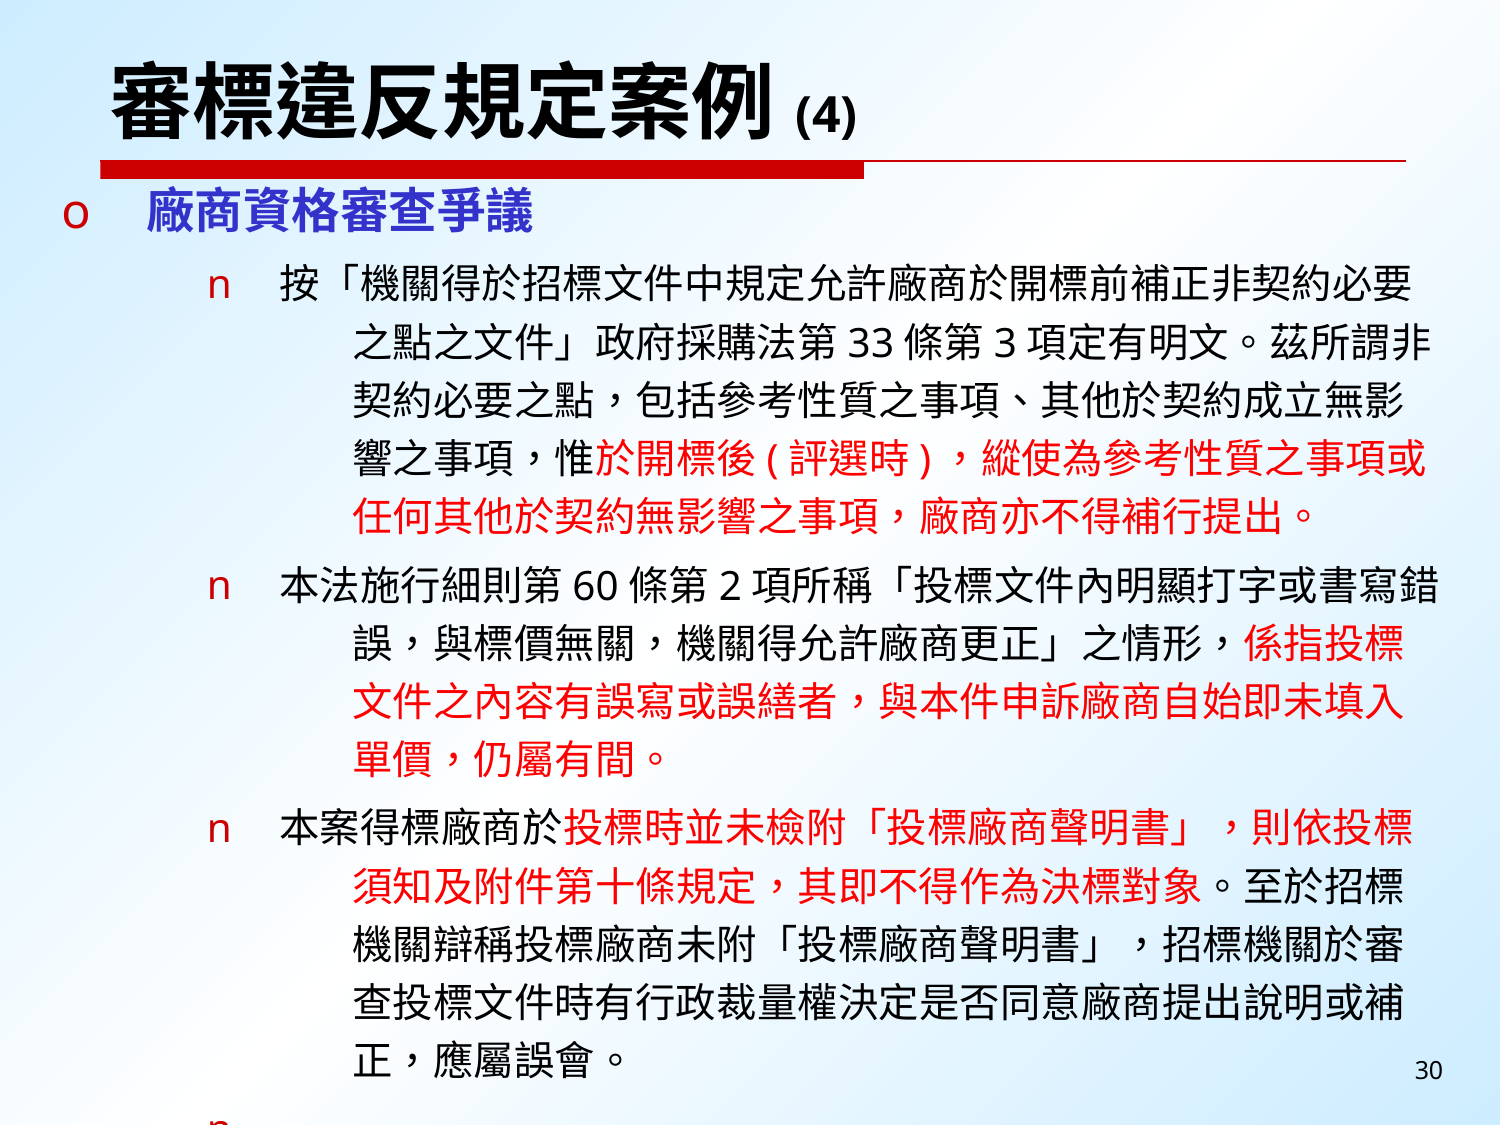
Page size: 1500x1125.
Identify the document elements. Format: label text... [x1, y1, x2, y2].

title 審標違反規定案例(4) [94, 30, 1407, 158]
list 廠商資格審查爭議 按「機關得於招標文件中規定允許廠商於開標前補正非契約必要之點之文件」政府採購法第33條第3項定有明文。茲所謂非契約必要之點，包括參考性質之事項、其他於契約成立無影響之事項，惟於開標後(評選時)，縱使為參考性質之事項或任何其他於契約無影響之事項，廠商亦不得補行提出。 本法施行細則第60條第2項所稱「投標文件內明顯打字或書寫錯誤，與標價無關，機關得允許廠商更正」之情形，係指投標文件之內容有誤寫或誤繕者，與本件申訴廠商自始即未填入單價，仍屬有間。 本案得標廠商於投標時並未檢附「投標廠商聲明書」，則依投標須知及附件第十條規定，其即不得作為決標對象。至於招標機關辯稱投標廠商未附「投標廠商聲明書」，招標機關於審查投標文件時有行政裁量權決定是否同意廠商提出說明或補正，應屬誤會。 [46, 172, 1459, 1102]
